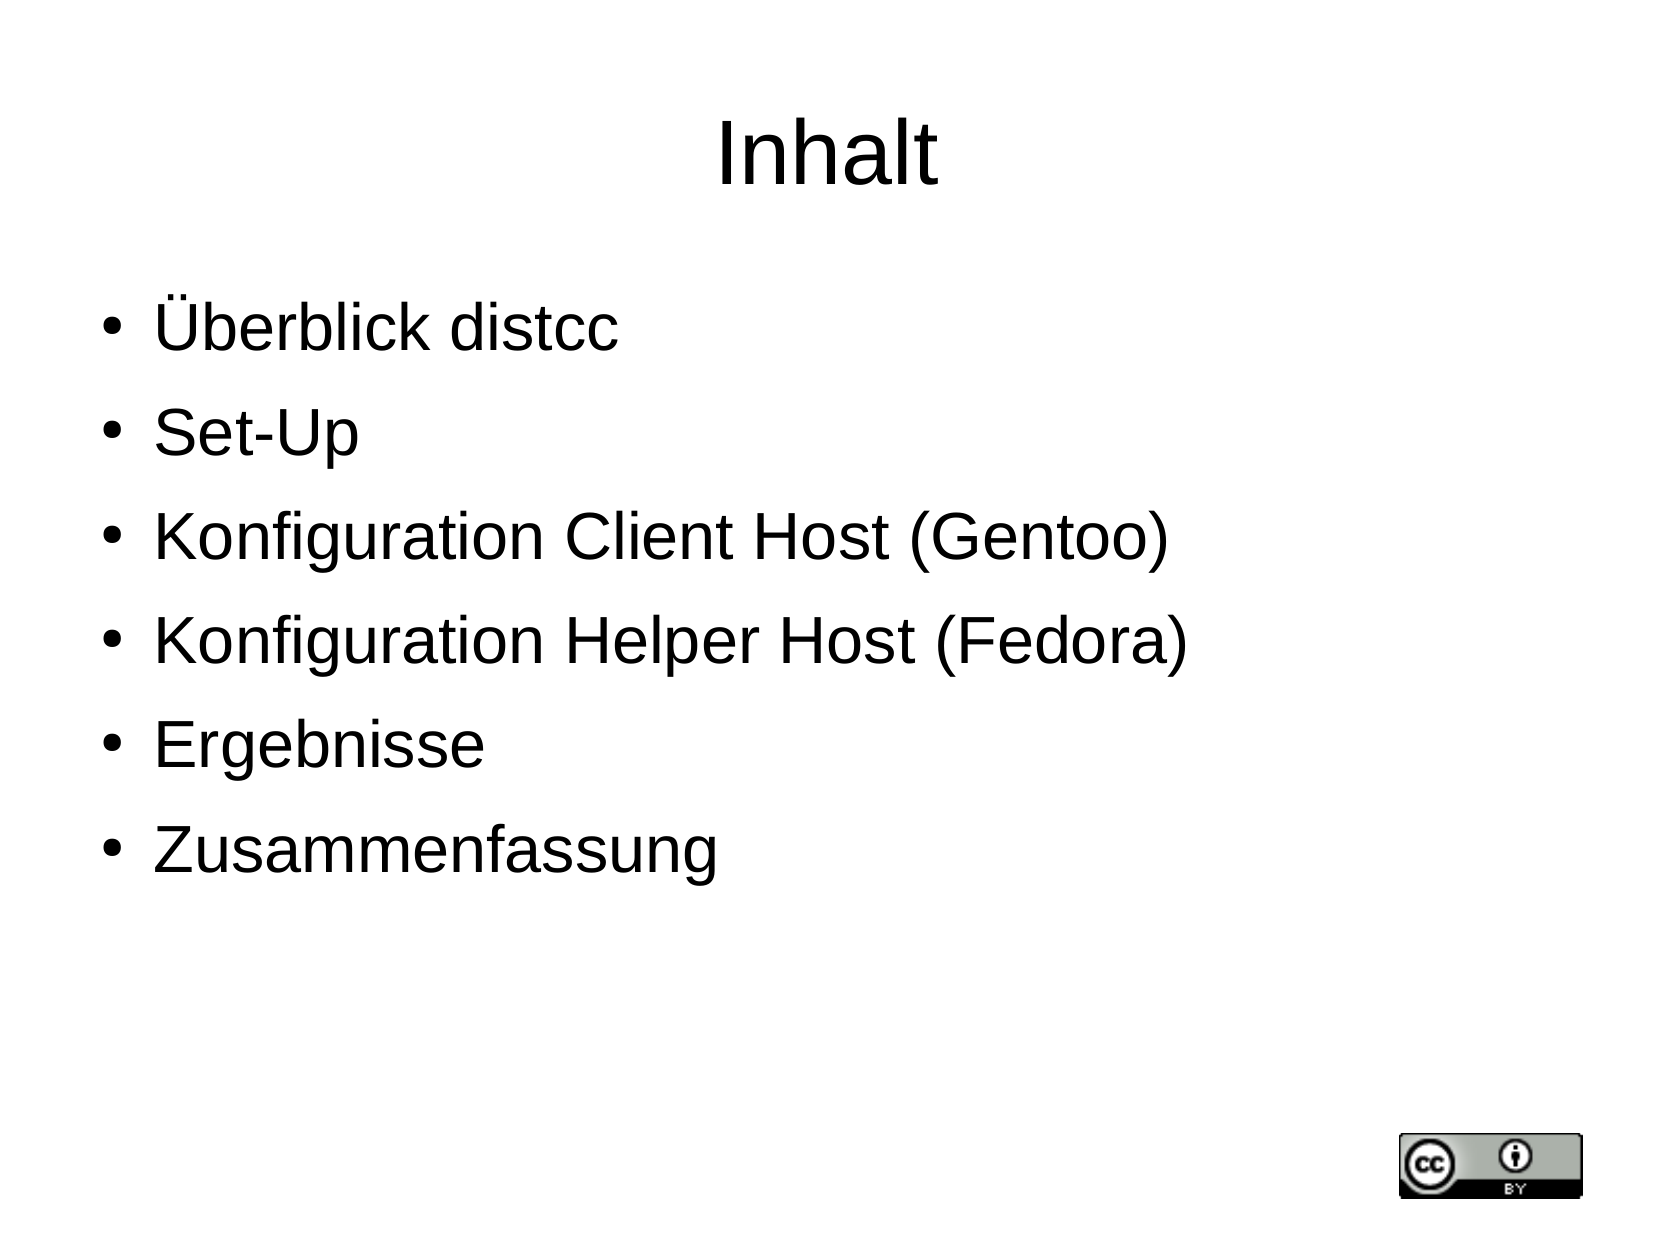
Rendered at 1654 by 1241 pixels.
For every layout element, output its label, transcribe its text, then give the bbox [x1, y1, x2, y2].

picture [1399, 1133, 1583, 1199]
title Inhalt [82, 49, 1571, 257]
list Überblick distcc Set-Up Konfiguration Client Host (Gentoo) Konfiguration Helper Host (Fedora) Ergebnisse Zusammenfassung [82, 290, 1571, 1010]
